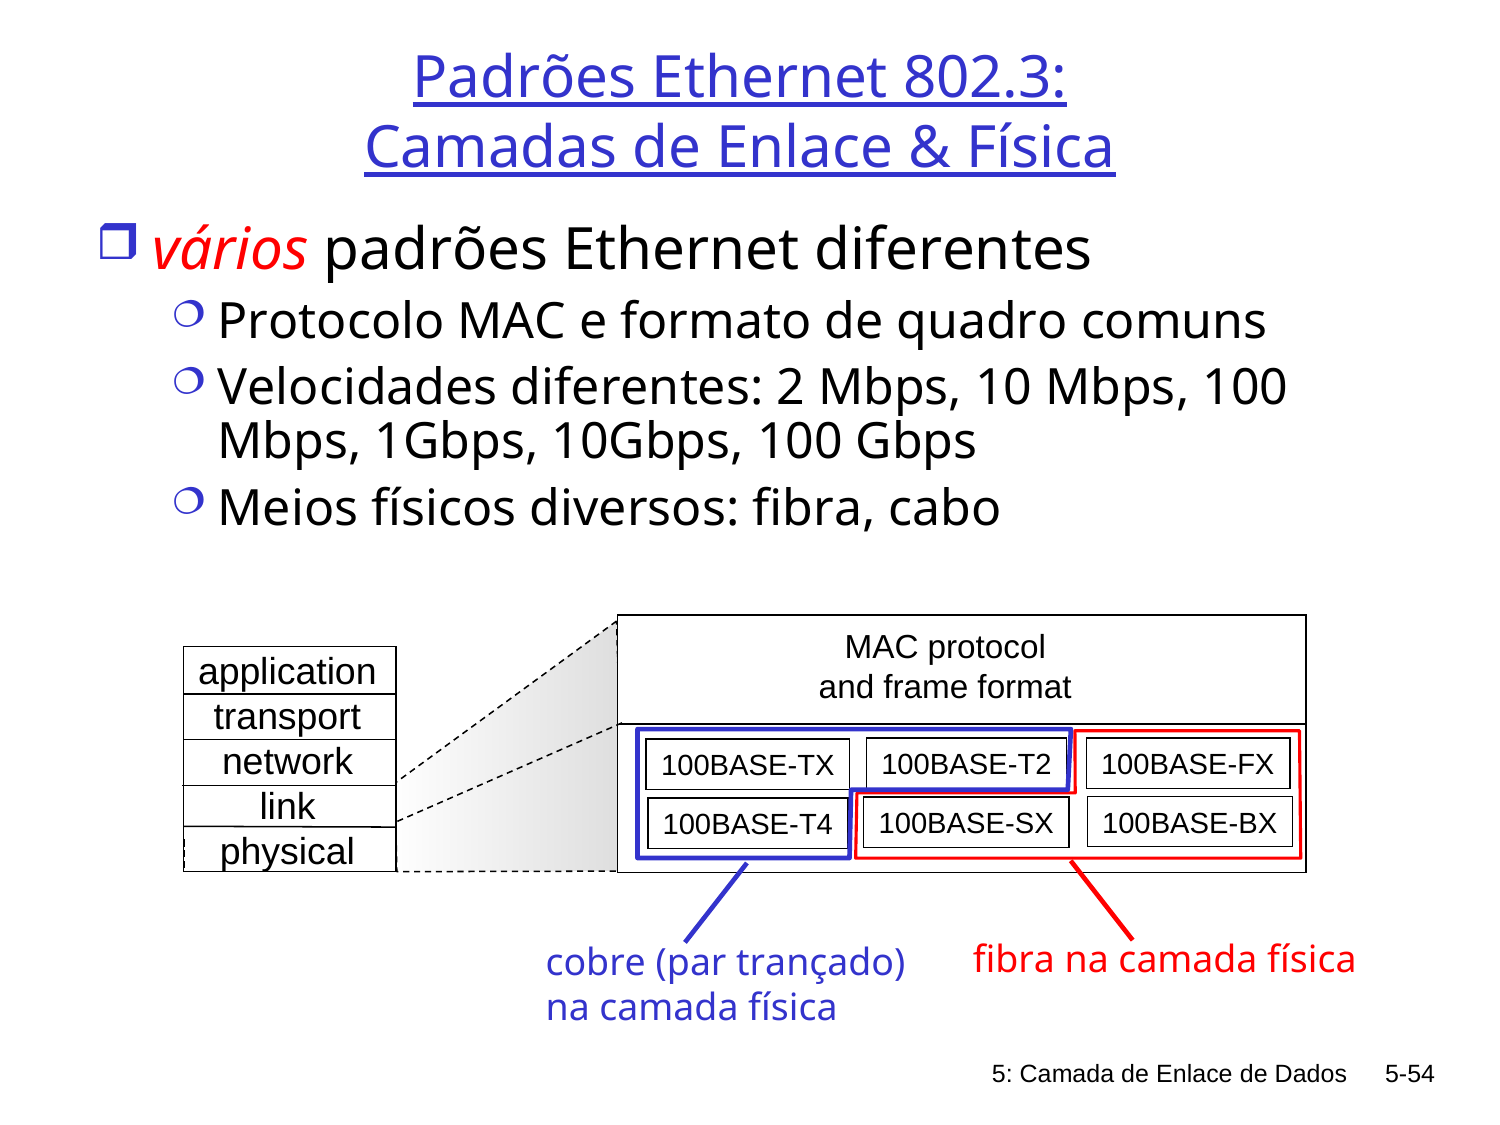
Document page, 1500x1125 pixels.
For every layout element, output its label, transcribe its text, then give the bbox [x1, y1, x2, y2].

text_box MAC protocol and frame format [803, 617, 1087, 713]
text_box 5: Camada de Enlace de Dados [837, 1050, 1339, 1125]
text_box fibra na camada física [958, 926, 1372, 988]
text_box [392, 615, 1306, 873]
text_box [640, 732, 1068, 855]
text_box [392, 646, 396, 693]
text_box application transport network link physical [183, 639, 392, 693]
text_box application transport network link physical [183, 695, 392, 739]
text_box [392, 695, 396, 739]
text_box 5-<número> [1339, 1050, 1451, 1125]
text_box application transport network link physical [183, 828, 392, 881]
text_box [743, 793, 1076, 873]
text_box 100BASE-TX [646, 739, 850, 790]
text_box 100BASE-T2 [866, 737, 1067, 787]
title Padrões Ethernet 802.3: Camadas de Enlace & Física [24, 15, 1455, 204]
text_box 100BASE-BX [1087, 796, 1293, 847]
text_box 100BASE-FX [1086, 738, 1290, 789]
text_box application transport network link physical [183, 786, 392, 826]
text_box application transport network link physical [183, 740, 392, 785]
text_box [858, 733, 1299, 856]
text_box 100BASE-T4 [647, 798, 848, 849]
text_box cobre (par trançado) na camada física [530, 930, 931, 1037]
list vários padrões Ethernet diferentes Protocolo MAC e formato de quadro comuns Velocidades diferentes: 2 Mbps, 10 Mbps, 100 Mbps, 1Gbps, 10Gbps, 100 Gbps Meios físicos diversos: fibra, cabo [80, 212, 1356, 628]
text_box 100BASE-SX [863, 797, 1069, 848]
